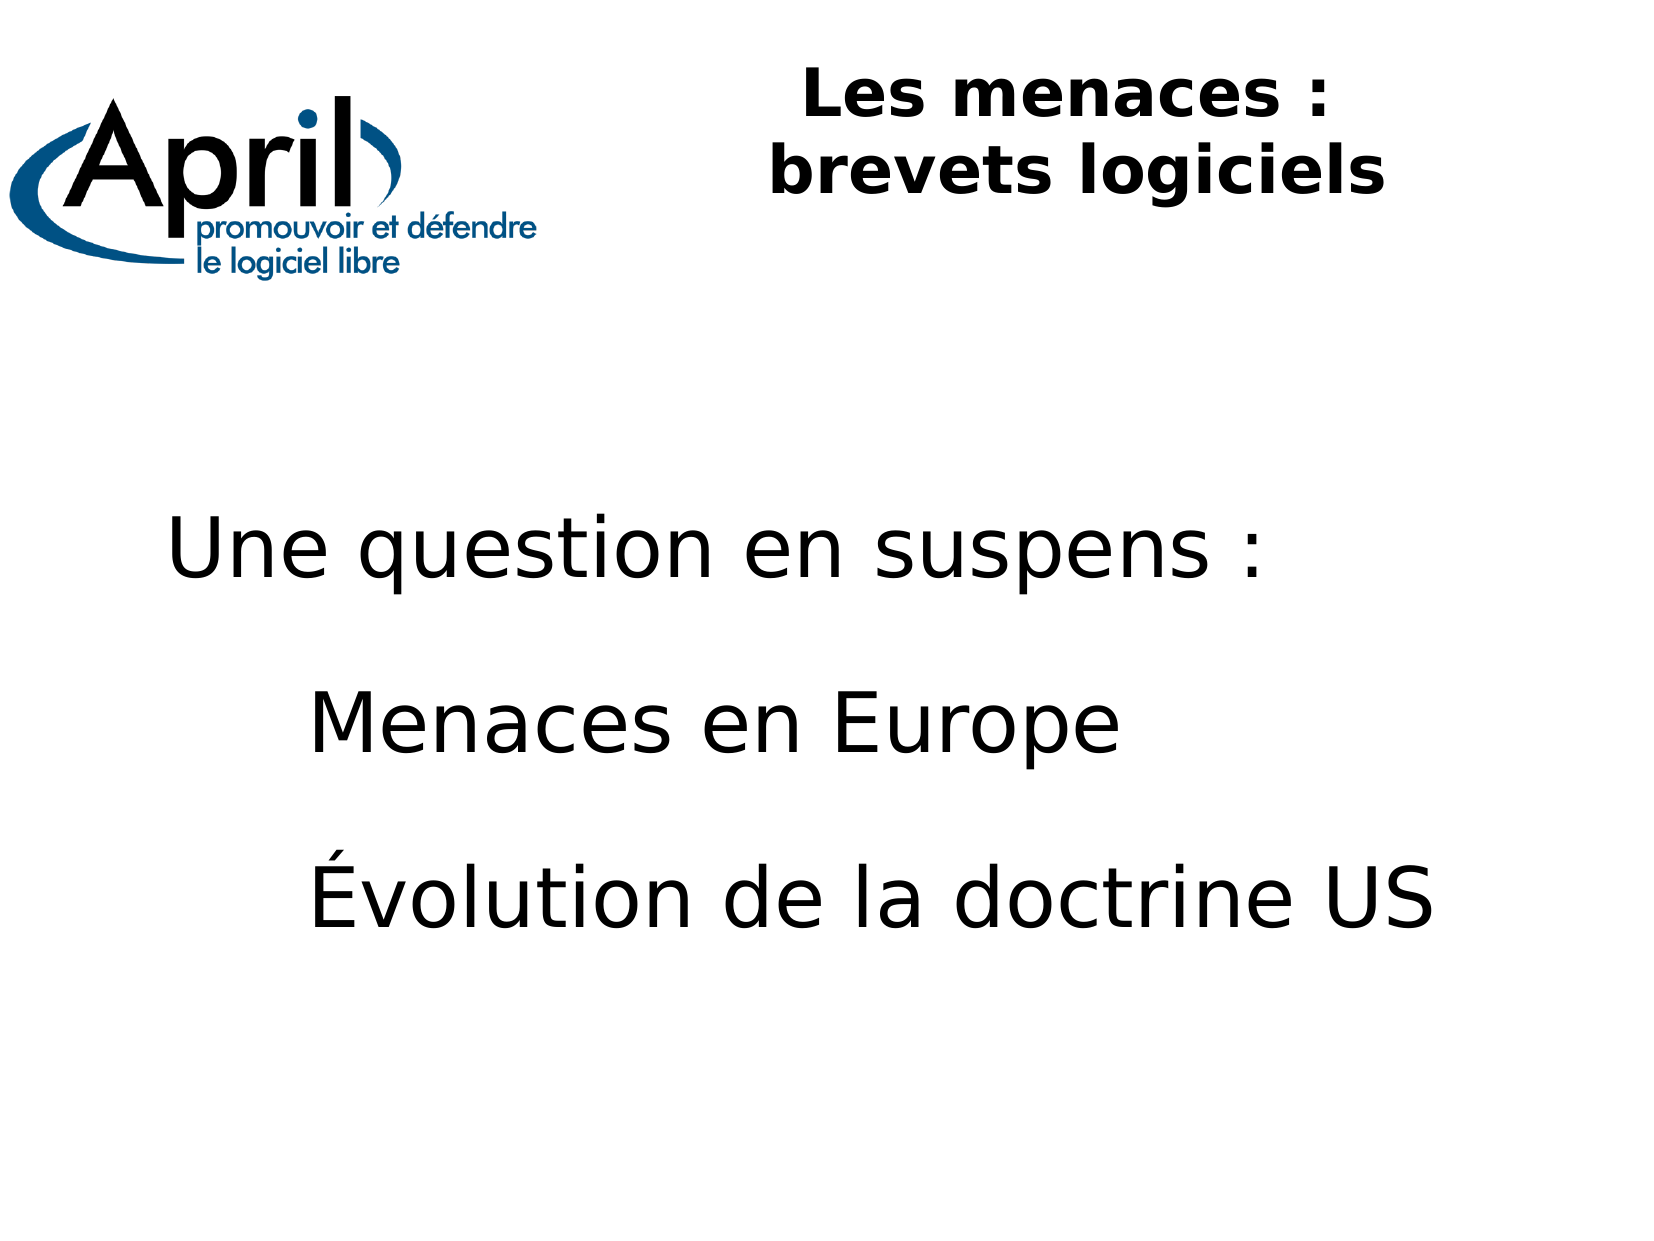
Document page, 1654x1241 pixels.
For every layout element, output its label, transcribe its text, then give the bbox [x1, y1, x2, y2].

text_box Une question en suspens : Menaces en Europe Évolution de la doctrine US [59, 297, 1595, 1102]
picture [5, 0, 540, 377]
title Les menaces : brevets logiciels [540, 53, 1625, 210]
